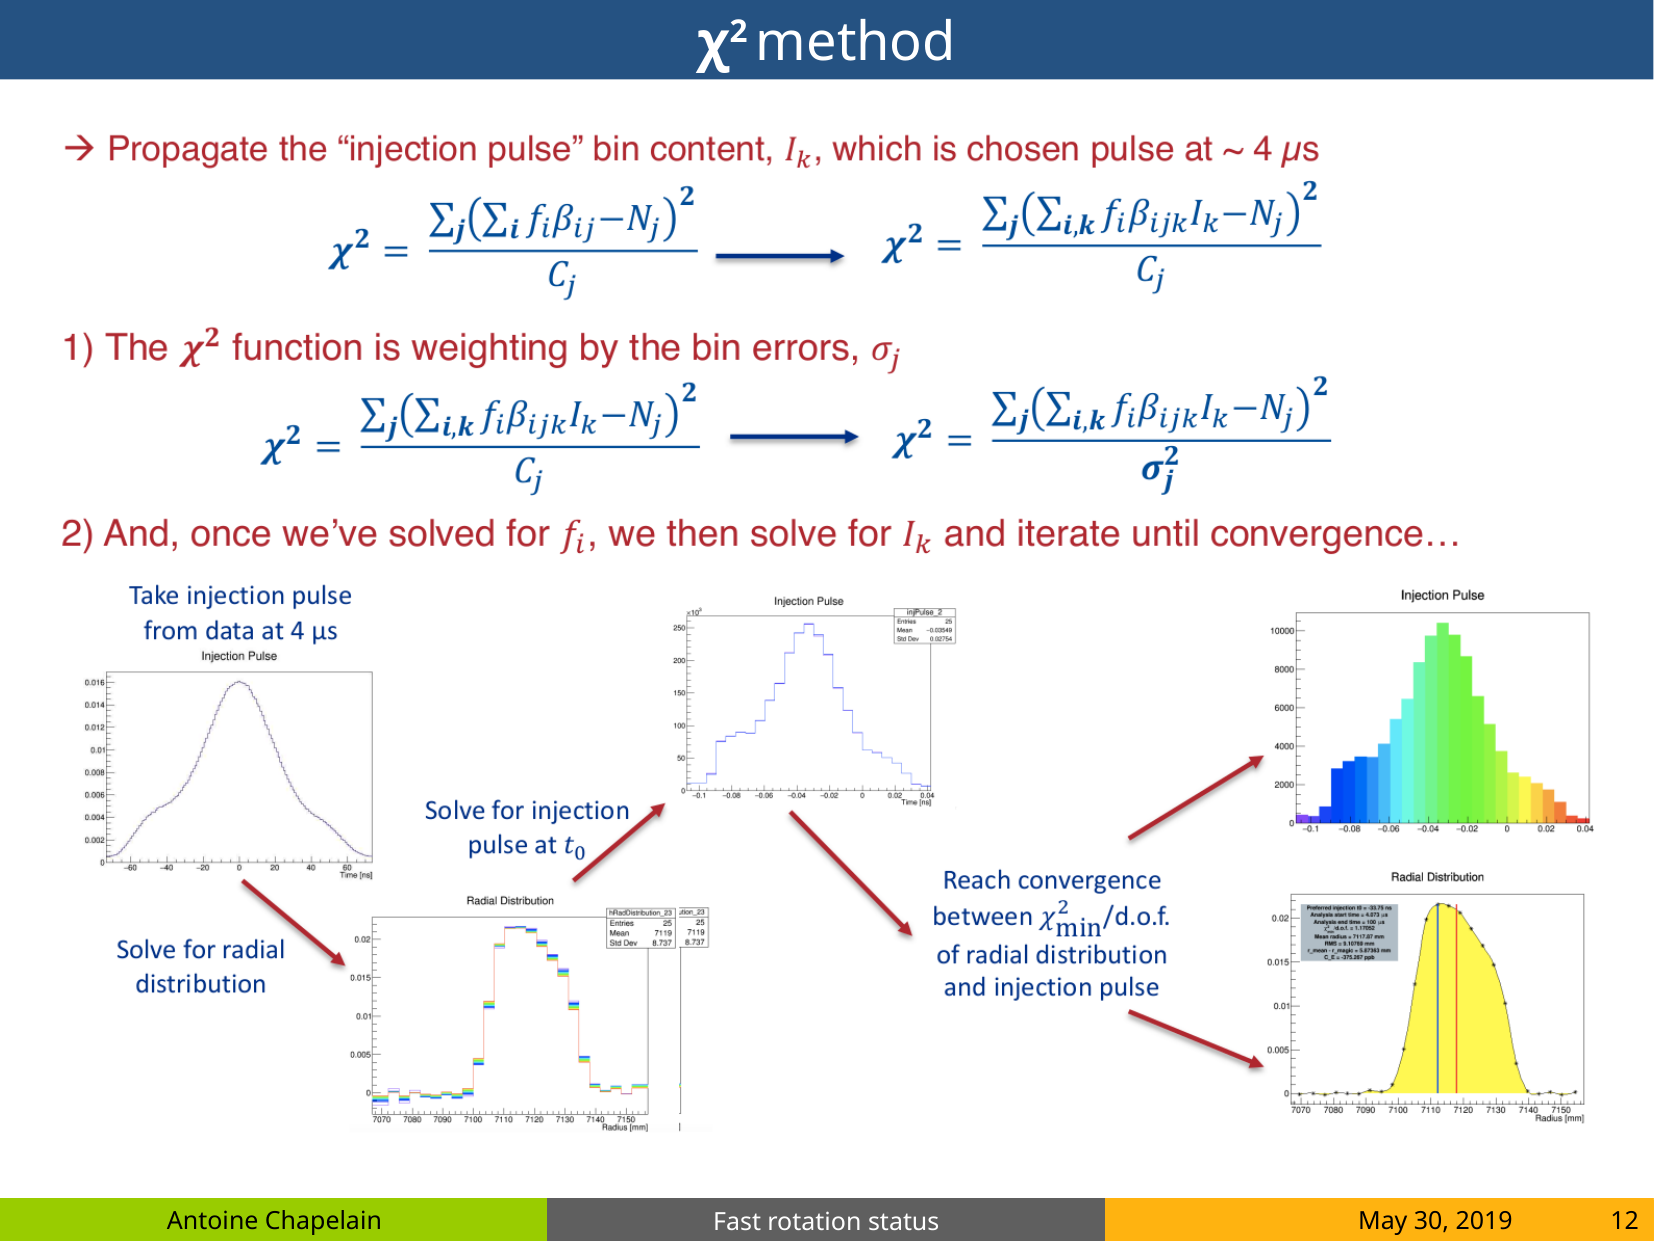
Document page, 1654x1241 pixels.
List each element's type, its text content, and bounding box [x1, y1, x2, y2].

picture [54, 124, 1600, 1140]
title χ2 method [0, 0, 1654, 80]
